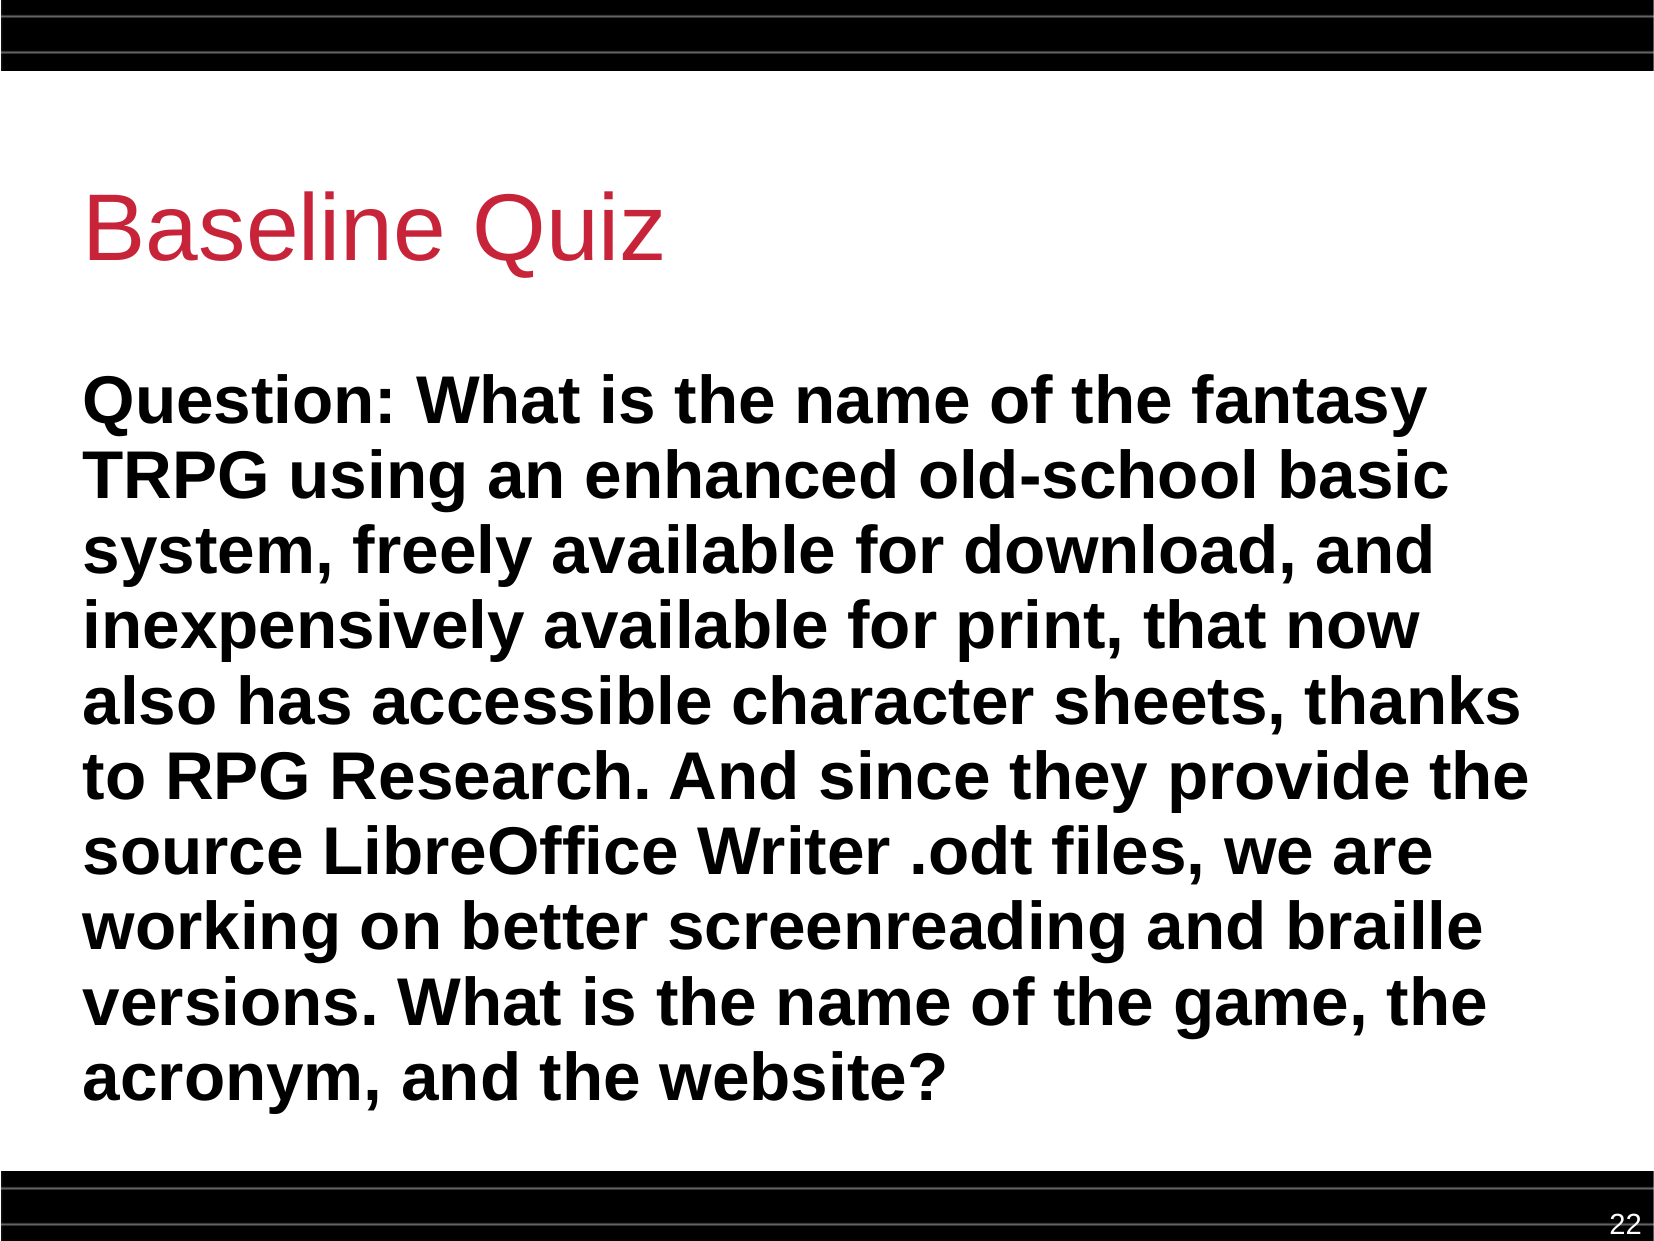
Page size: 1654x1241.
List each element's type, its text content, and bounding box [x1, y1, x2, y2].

picture [1, 1171, 1654, 1241]
title Baseline Quiz [82, 123, 1571, 331]
list Question: What is the name of the fantasy TRPG using an enhanced old-school basic system, freely available for download, and inexpensively available for print, that now also has accessible character sheets, thanks to RPG Research. And since they provide the source LibreOffice Writer .odt files, we are working on better screenreading and braille versions. What is the name of the game, the acronym, and the website? [82, 362, 1571, 1134]
picture [1, 0, 1654, 71]
